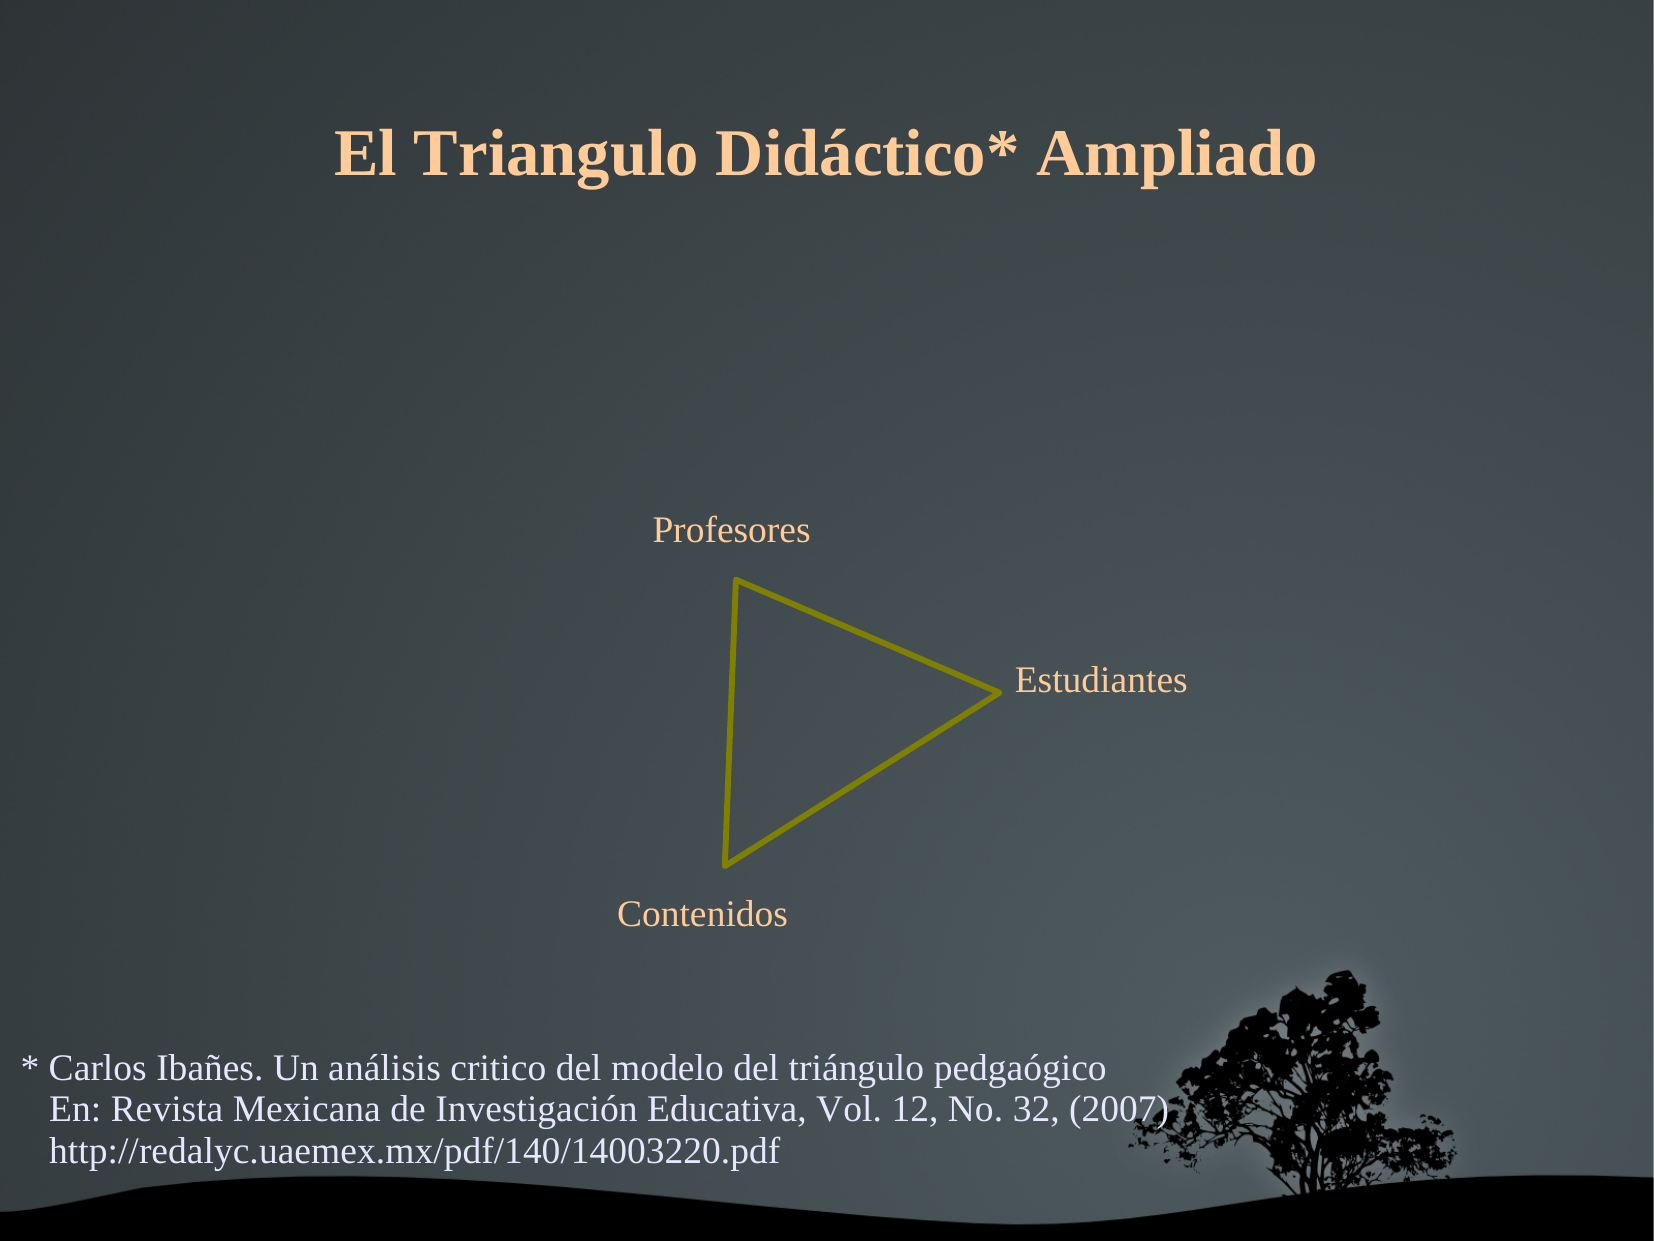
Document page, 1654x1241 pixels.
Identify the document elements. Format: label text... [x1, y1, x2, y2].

text_box Contenidos [602, 885, 804, 943]
text_box Profesores [637, 501, 826, 559]
title El Triangulo Didáctico* Ampliado [82, 49, 1571, 257]
text_box * Carlos Ibañes. Un análisis critico del modelo del triángulo pedgaógico En: Revista Mexicana de Investigación Educativa, Vol. 12, No. 32, (2007) http://redalyc.uaemex.mx/pdf/140/14003220.pdf [5, 1039, 1186, 1179]
picture [0, 0, 1654, 1241]
text_box Estudiantes [999, 651, 1203, 709]
